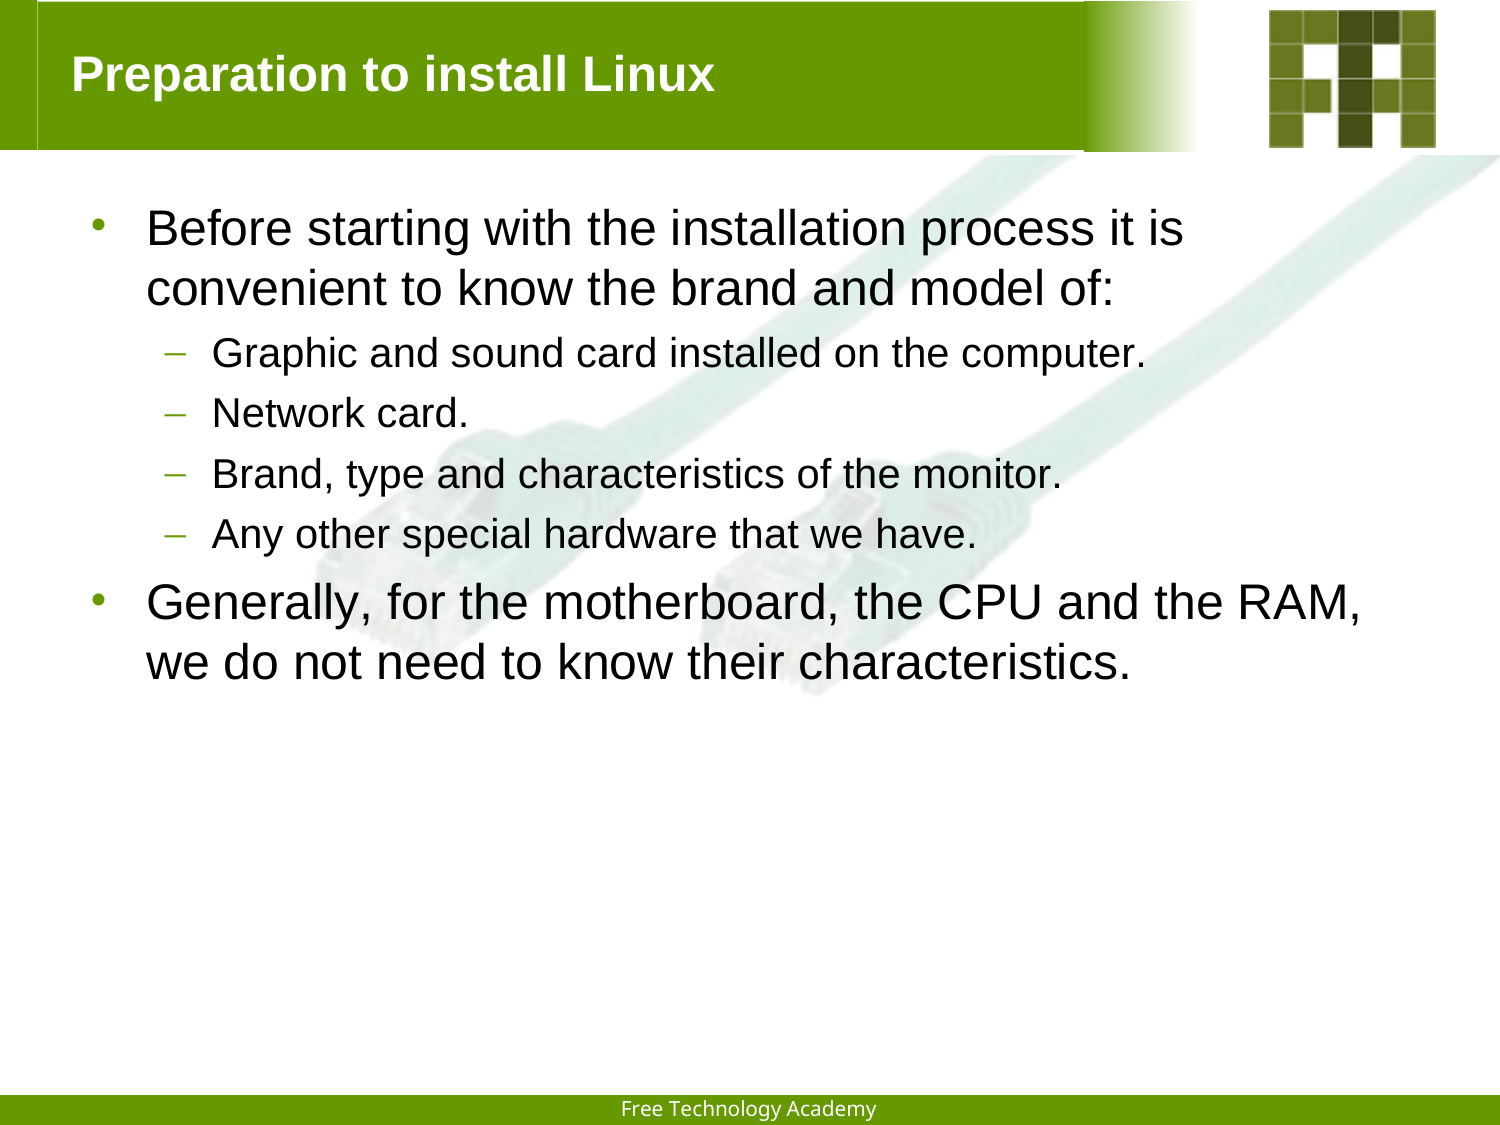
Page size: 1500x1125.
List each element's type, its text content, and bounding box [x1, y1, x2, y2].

list Before starting with the installation process it is convenient to know the brand and model of: Graphic and sound card installed on the computer. Network card. Brand, type and characteristics of the monitor. Any other special hardware that we have. Generally, for the motherboard, the CPU and the RAM, we do not need to know their characteristics. [75, 187, 1426, 1065]
picture [1269, 10, 1436, 148]
title Preparation to install Linux [56, 1, 1107, 152]
